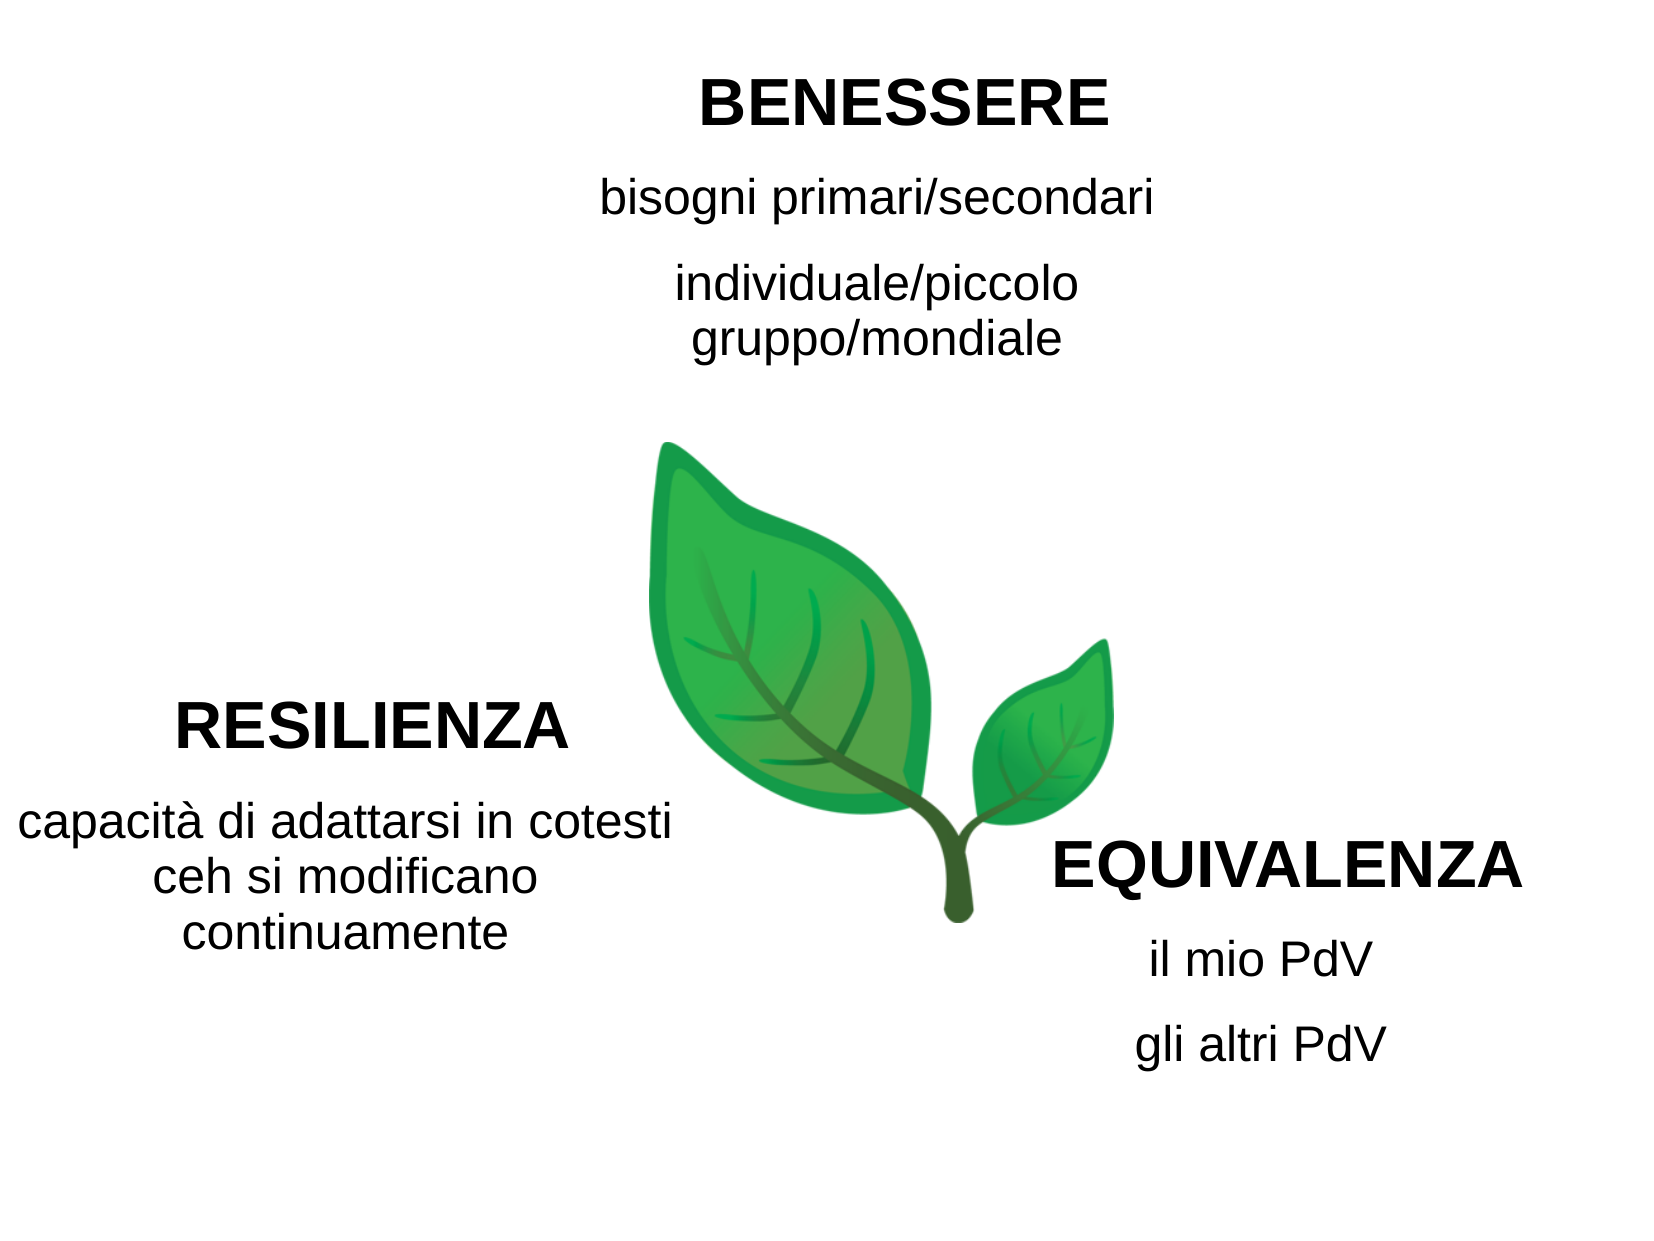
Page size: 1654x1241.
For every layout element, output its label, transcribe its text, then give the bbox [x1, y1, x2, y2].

list EQUIVALENZA il mio PdV gli altri PdV [856, 826, 1595, 1241]
list RESILIENZA capacità di adattarsi in cotesti ceh si modificano continuamente [0, 688, 680, 1241]
list BENESSERE bisogni primari/secondari individuale/piccolo gruppo/mondiale [472, 65, 1211, 680]
picture [649, 442, 1114, 923]
